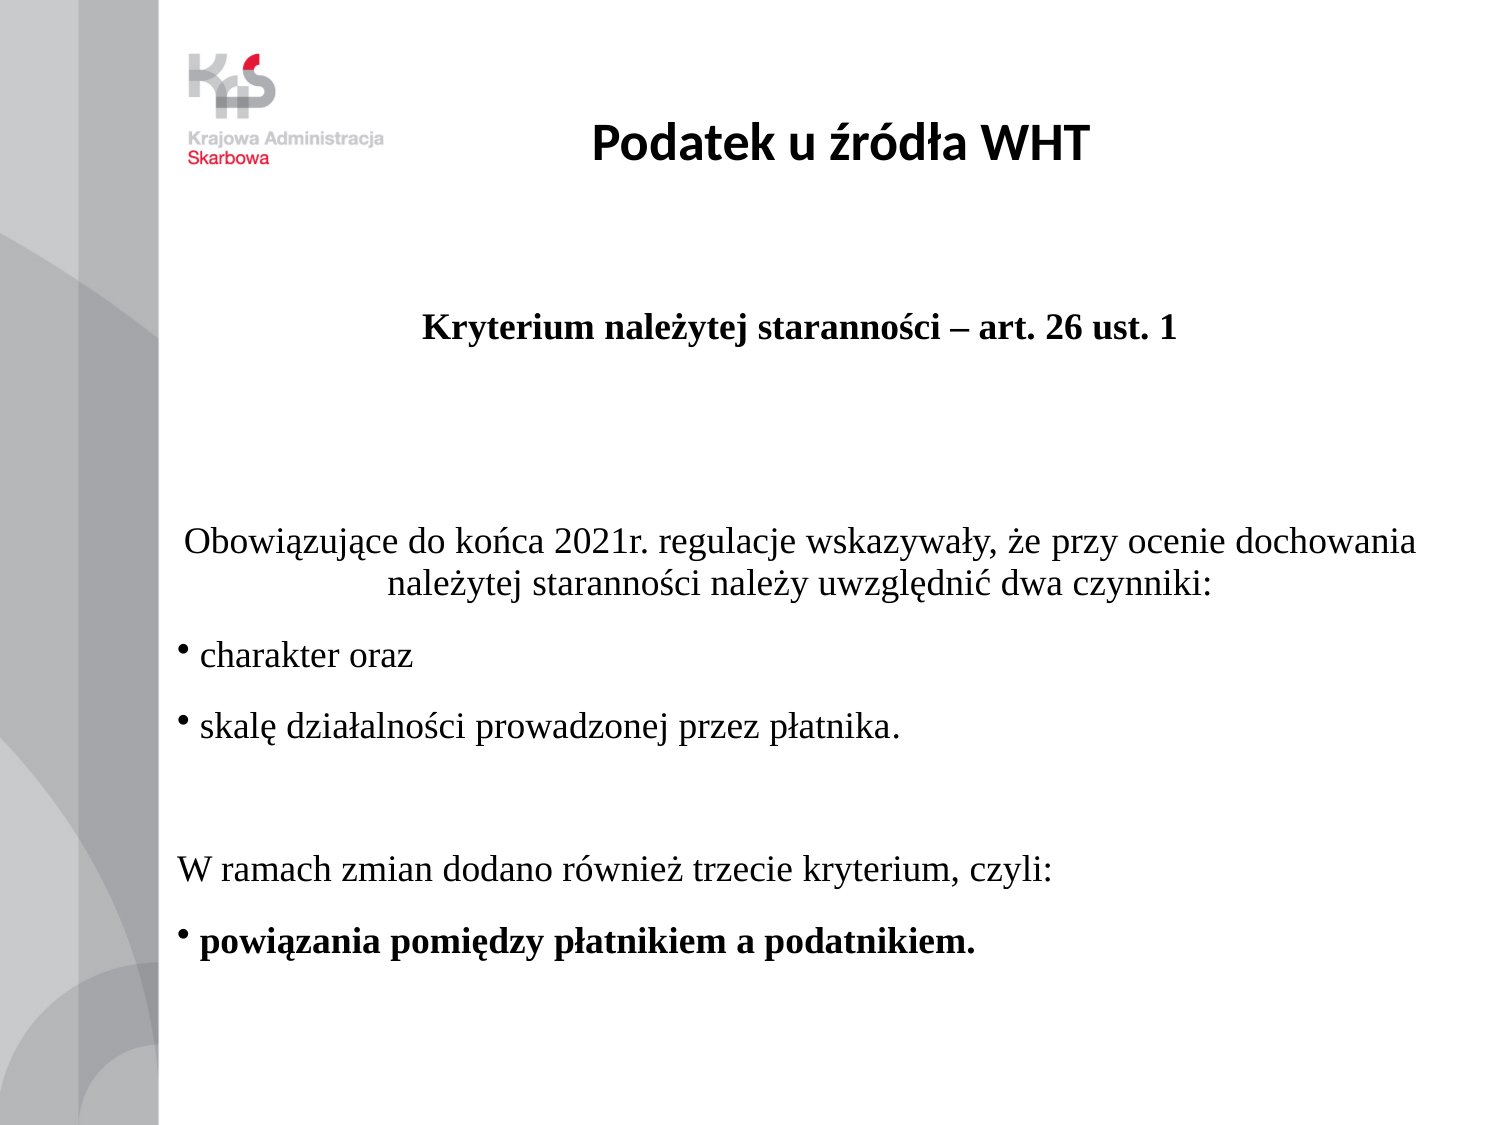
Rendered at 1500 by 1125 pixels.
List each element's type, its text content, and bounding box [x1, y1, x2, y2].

subtitle Kryterium należytej staranności – art. 26 ust. 1 Obowiązujące do końca 2021r. regulacje wskazywały, że przy ocenie dochowania należytej staranności należy uwzględnić dwa czynniki: charakter oraz skalę działalności prowadzonej przez płatnika. W ramach zmian dodano również trzecie kryterium, czyli: powiązania pomiędzy płatnikiem a podatnikiem. [177, 238, 1424, 1030]
picture [0, 0, 1500, 1125]
title Podatek u źródła WHT [324, 44, 1359, 232]
